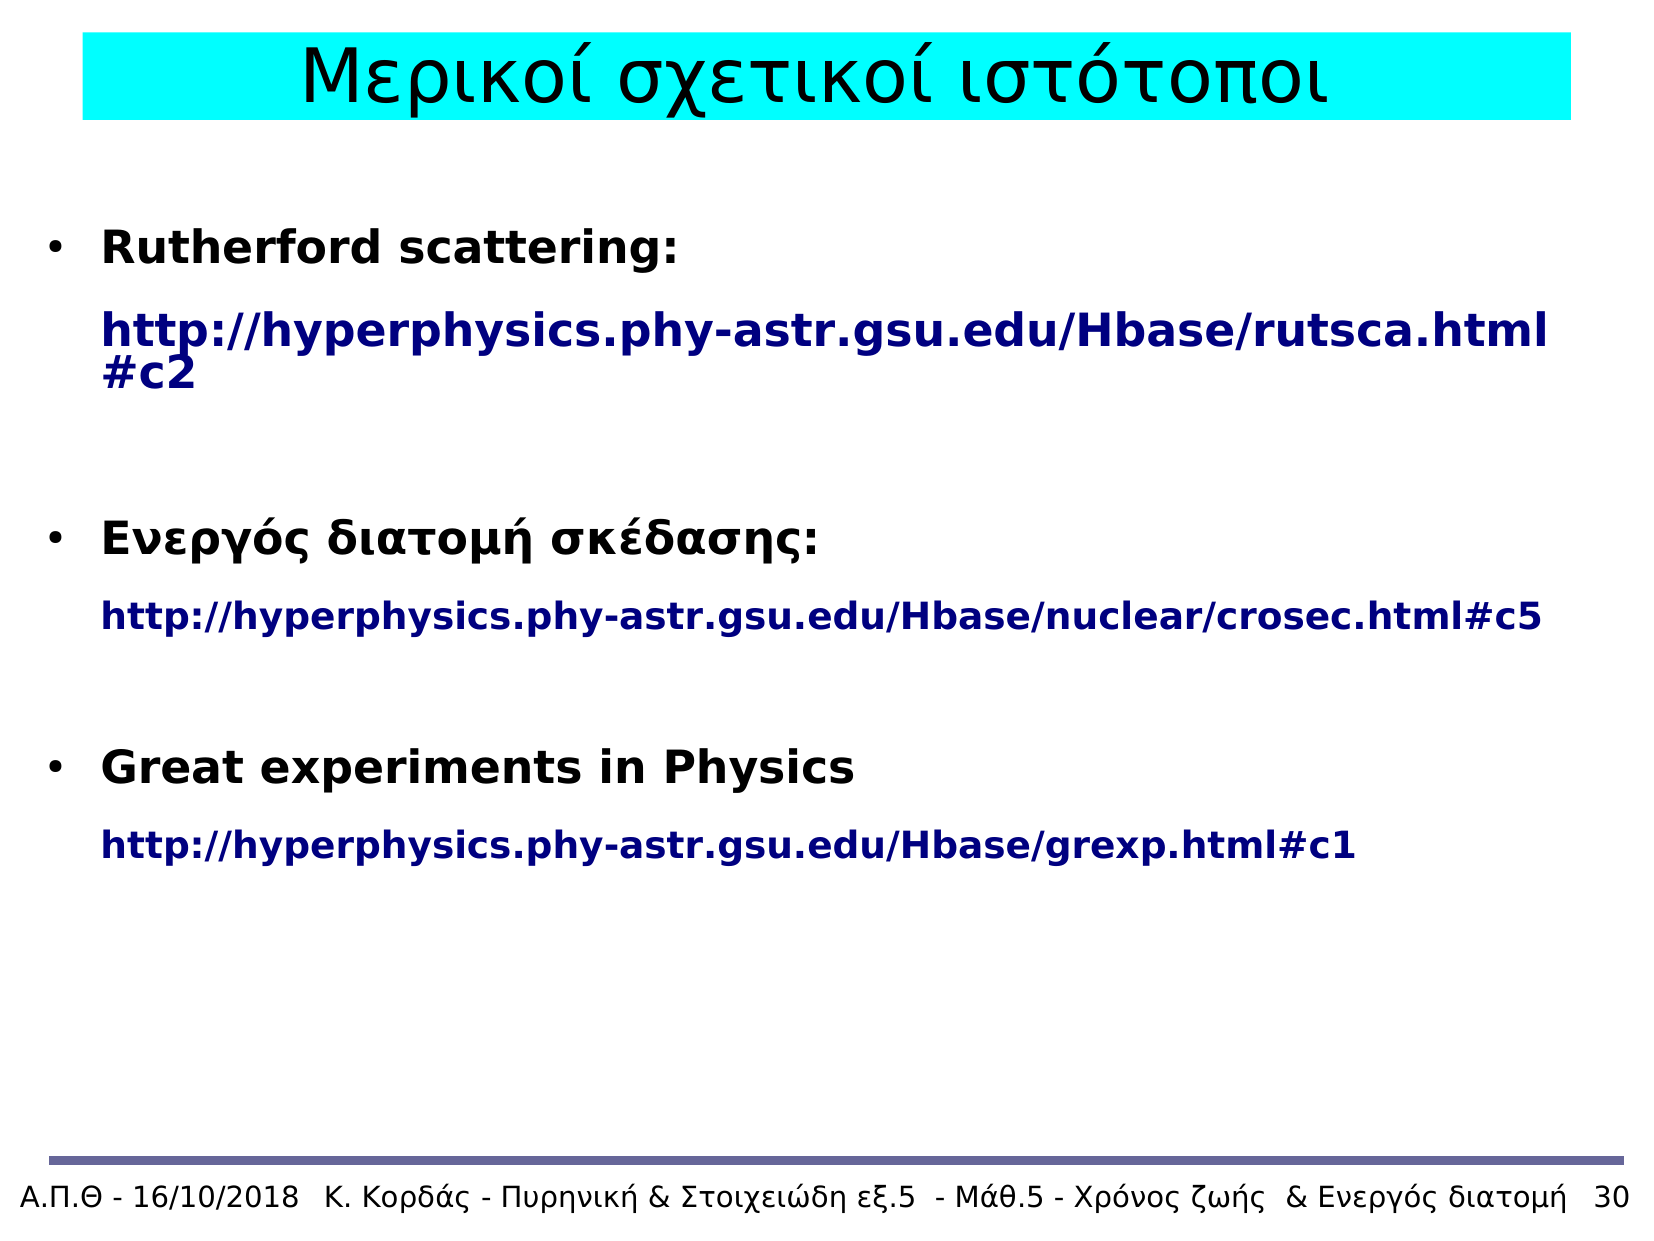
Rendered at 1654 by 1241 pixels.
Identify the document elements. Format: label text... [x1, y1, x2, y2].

list Rutherford scattering: http://hyperphysics.phy-astr.gsu.edu/Hbase/rutsca.html#c2 Ενεργός διατομή σκέδασης: http://hyperphysics.phy-astr.gsu.edu/Hbase/nuclear/crosec.html#c5 Great experiments in Physics http://hyperphysics.phy-astr.gsu.edu/Hbase/grexp.html#c1 [29, 138, 1560, 1100]
title Μερικοί σχετικοί ιστότοποι [82, 32, 1571, 120]
